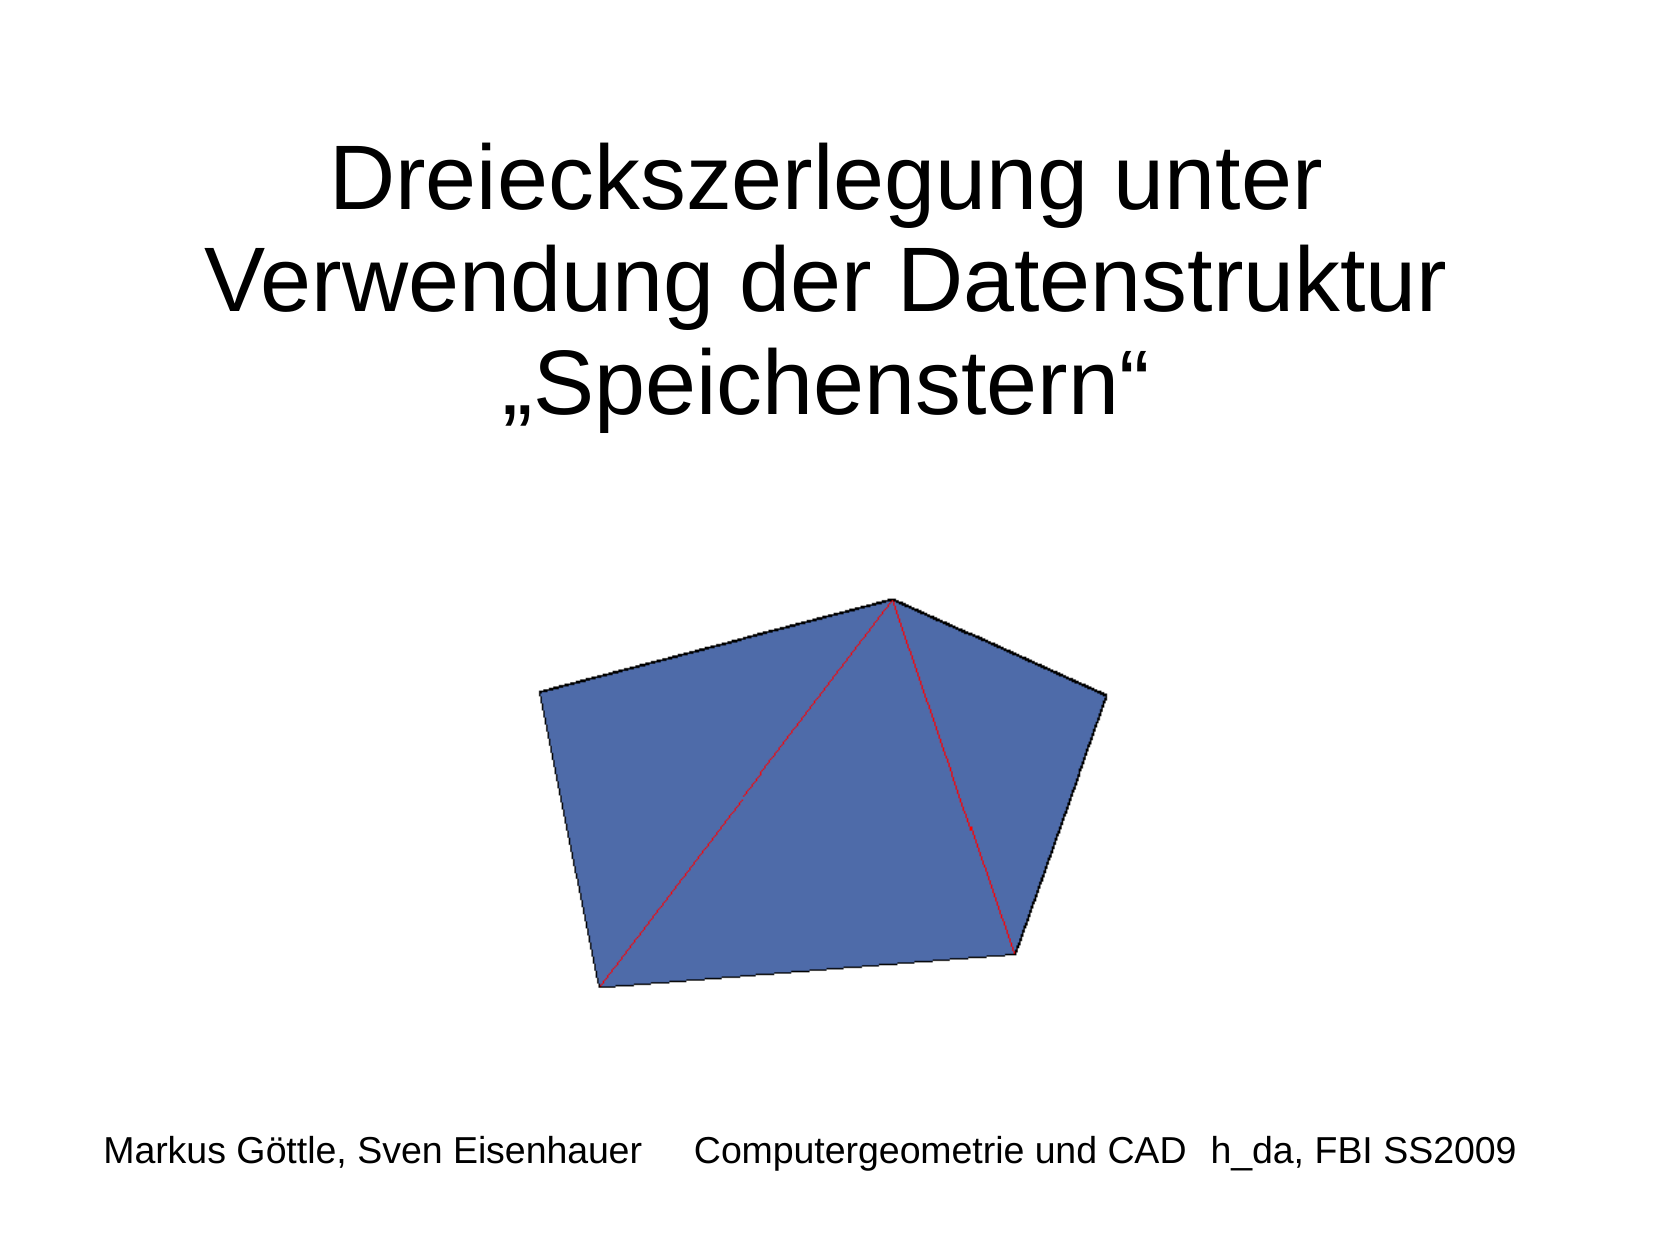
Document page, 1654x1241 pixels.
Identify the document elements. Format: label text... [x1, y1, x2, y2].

picture [501, 531, 1137, 1063]
title Dreieckszerlegung unter Verwendung der Datenstruktur „Speichenstern“ [82, 0, 1571, 562]
text_box Markus Göttle, Sven Eisenhauer Computergeometrie und CAD h_da, FBI SS2009 [88, 1122, 1595, 1179]
